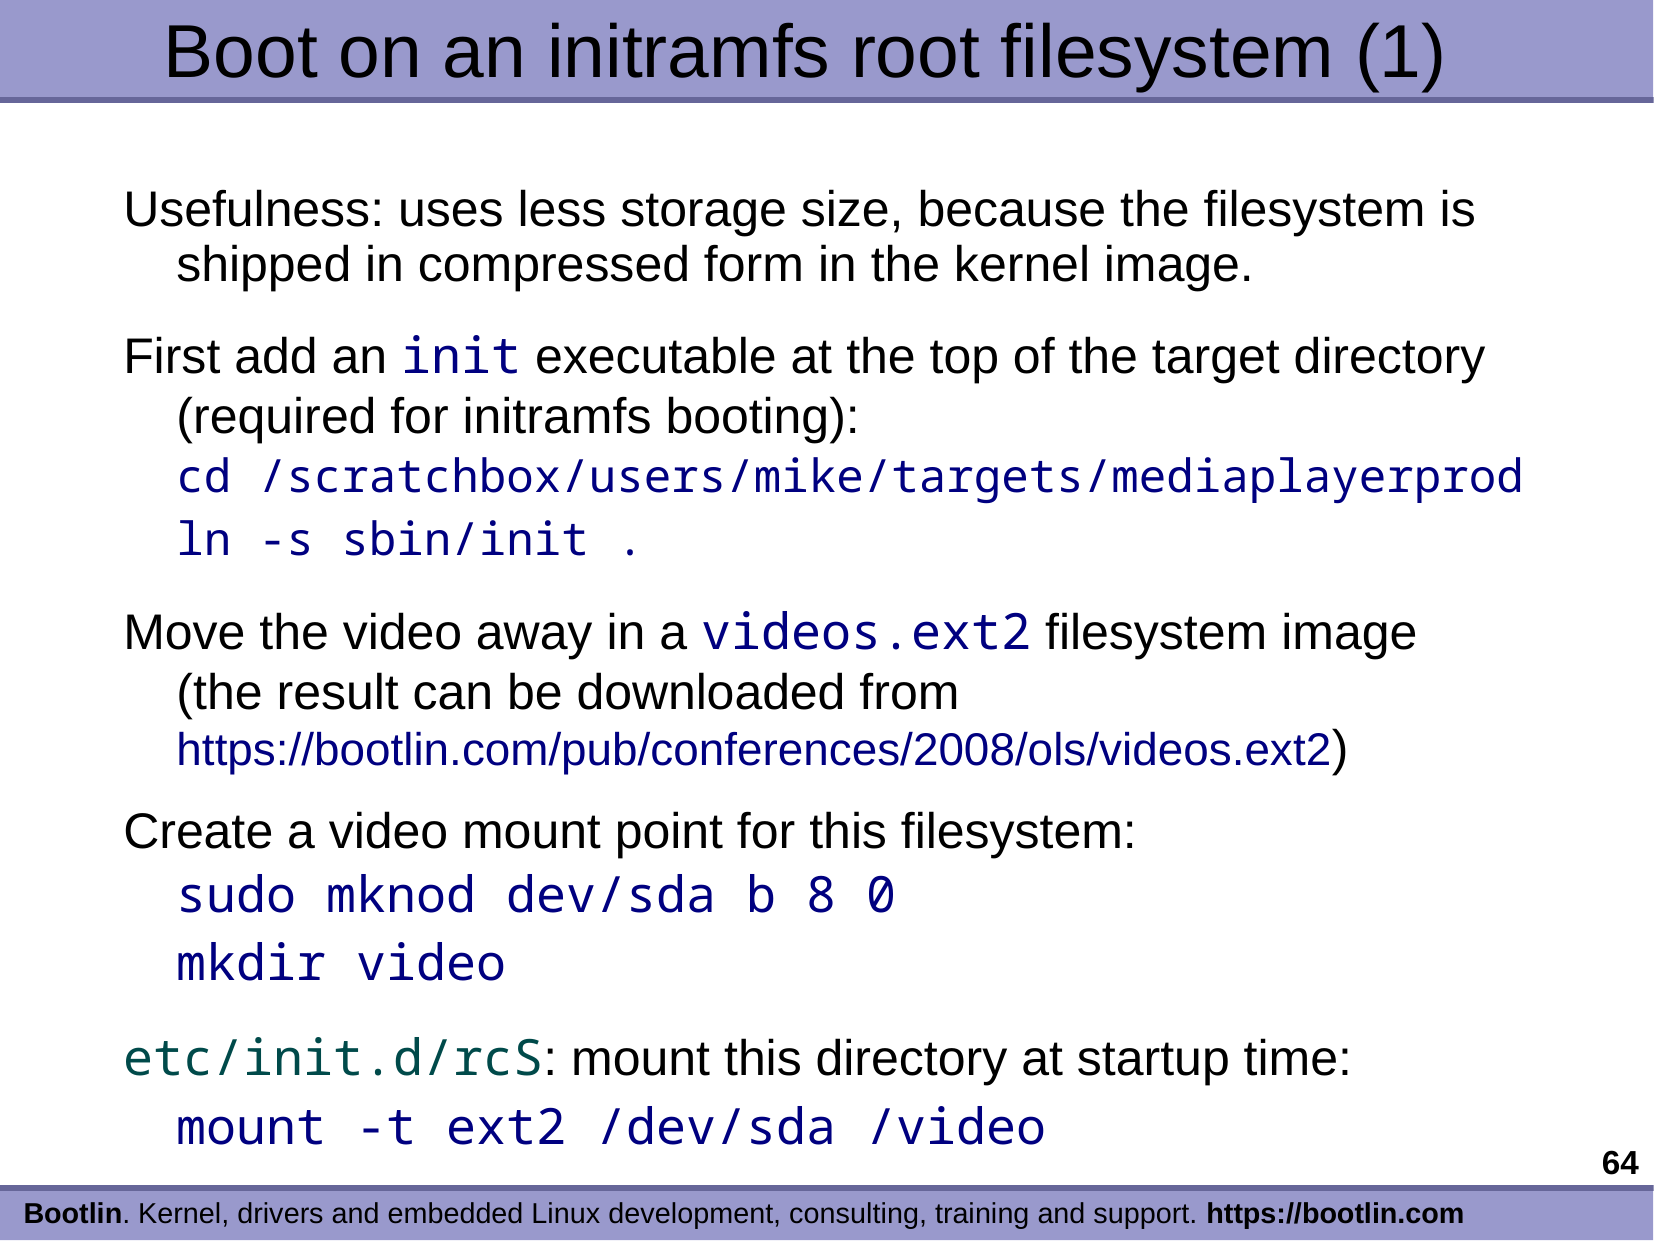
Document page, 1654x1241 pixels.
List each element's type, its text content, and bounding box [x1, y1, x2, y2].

title Boot on an initramfs root filesystem (1) [60, 5, 1551, 97]
list Usefulness: uses less storage size, because the filesystem is shipped in compressed form in the kernel image. First add an init executable at the top of the target directory (required for initramfs booting): cd /scratchbox/users/mike/targets/mediaplayerprod ln -s sbin/init . Move the video away in a videos.ext2 filesystem image (the result can be downloaded from https://bootlin.com/pub/conferences/2008/ols/videos.ext2) Create a video mount point for this filesystem: sudo mknod dev/sda b 8 0 mkdir video etc/init.d/rcS: mount this directory at startup time: mount -t ext2 /dev/sda /video [105, 180, 1584, 1131]
